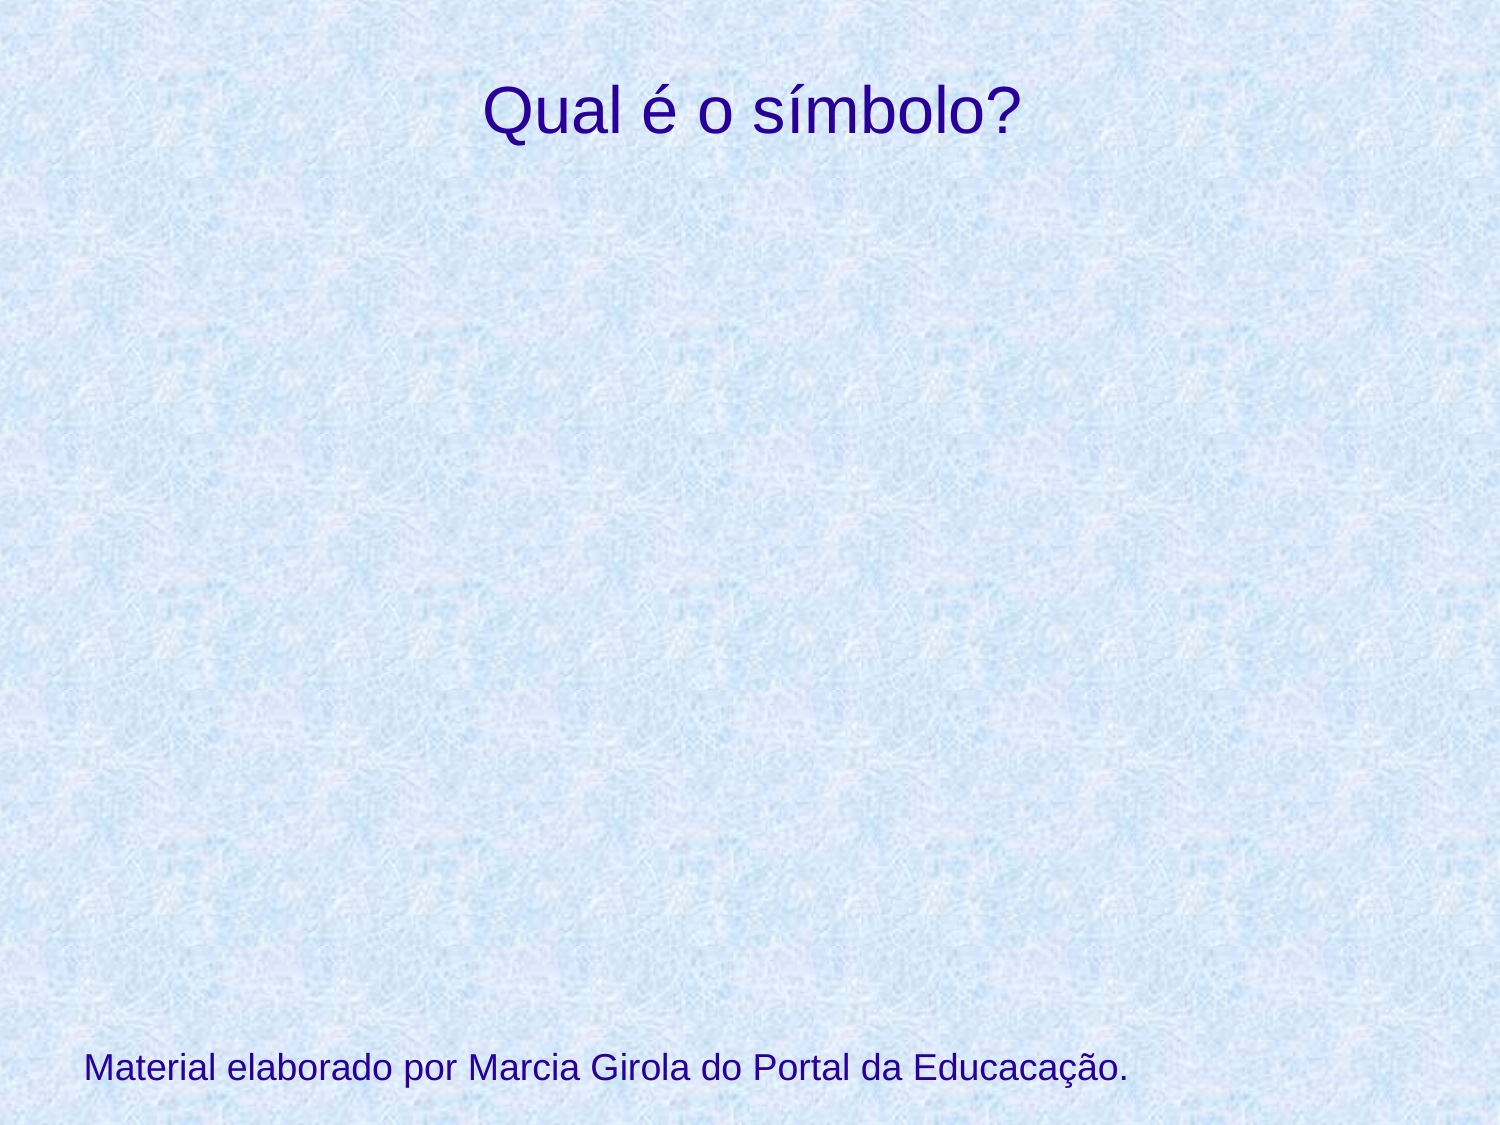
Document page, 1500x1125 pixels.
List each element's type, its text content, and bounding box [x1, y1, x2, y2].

picture [0, 0, 1500, 1125]
text_box Qual é o símbolo? [118, 59, 1389, 314]
text_box Material elaborado por Marcia Girola do Portal da Educacação. [68, 1035, 1154, 1096]
